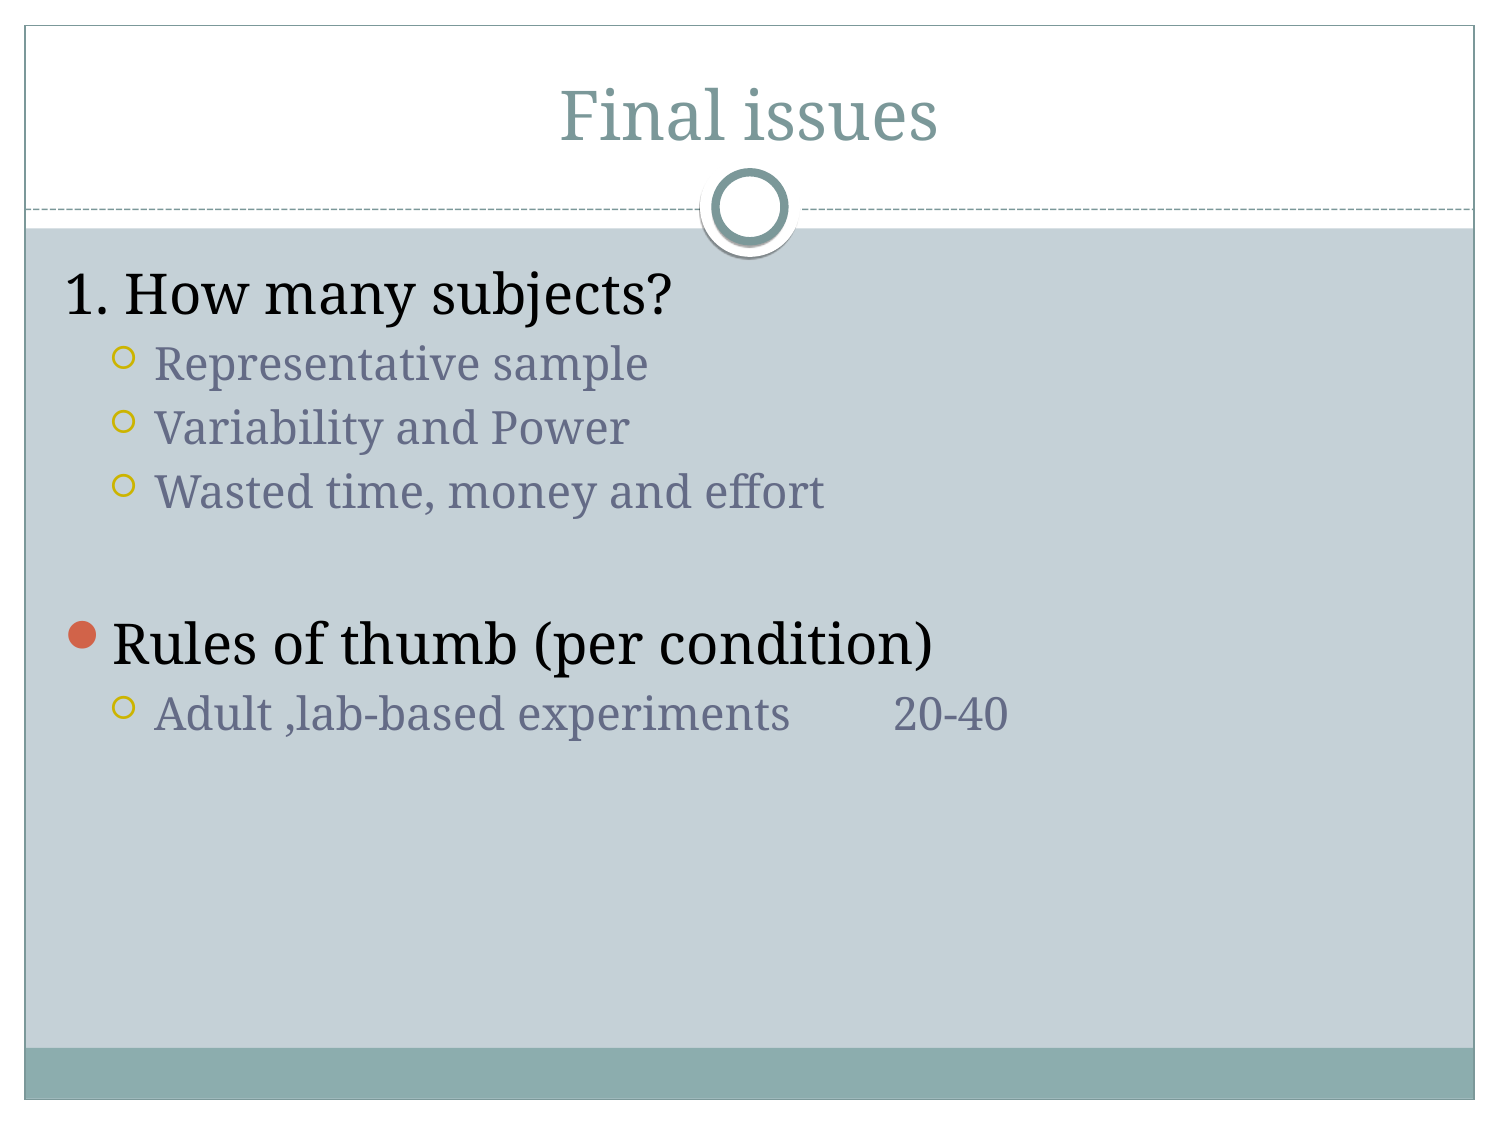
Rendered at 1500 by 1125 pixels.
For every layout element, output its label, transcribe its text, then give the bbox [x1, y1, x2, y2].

list 1. How many subjects? Representative sample Variability and Power Wasted time, money and effort Rules of thumb (per condition) Adult ,lab-based experiments 20-40 [49, 250, 1445, 1001]
title Final issues [49, 37, 1450, 162]
